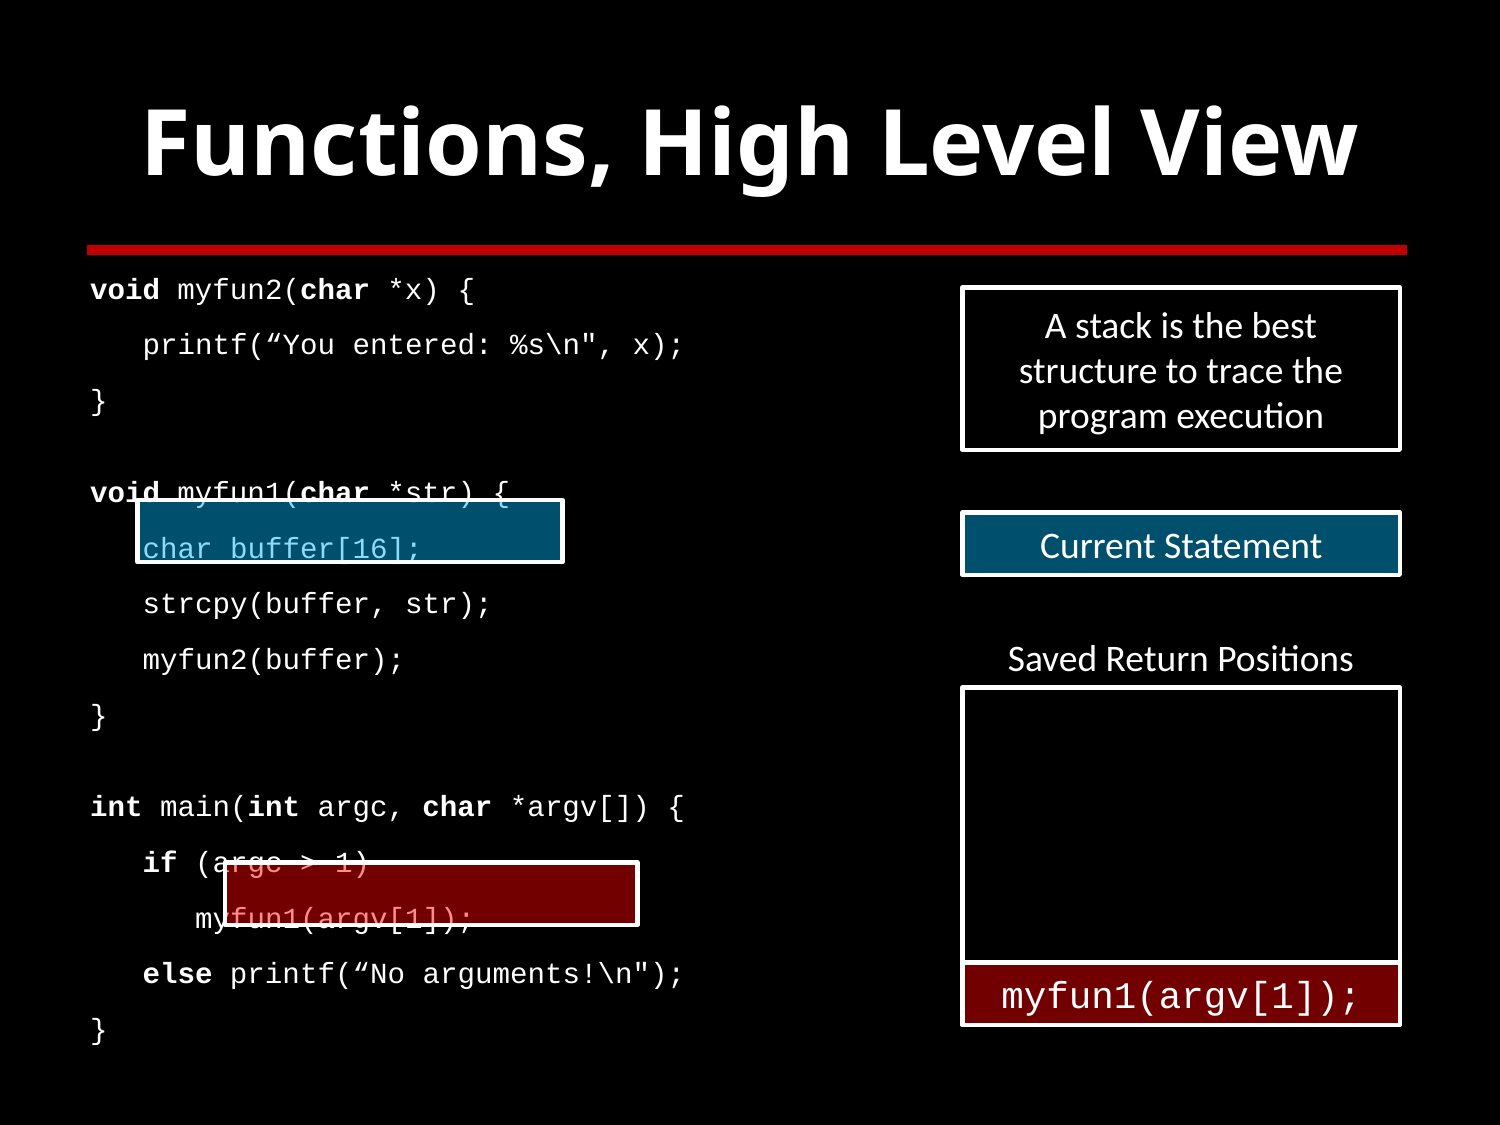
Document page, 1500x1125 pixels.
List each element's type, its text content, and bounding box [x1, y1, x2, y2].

title Functions, High Level View [75, 45, 1425, 233]
text_box A stack is the best structure to trace the program execution [962, 287, 1400, 450]
text_box [225, 862, 638, 925]
text_box myfun1(argv[1]); [962, 962, 1400, 1025]
text_box [962, 688, 1400, 962]
list void myfun2(char *x) { printf(“You entered: %s\n", x); } void myfun1(char *str) { char buffer[16]; strcpy(buffer, str); myfun2(buffer); } int main(int argc, char *argv[]) { if (argc > 1) myfun1(argv[1]); else printf(“No arguments!\n"); } [75, 262, 1425, 1063]
text_box Current Statement [962, 512, 1400, 575]
text_box [137, 499, 563, 563]
text_box Saved Return Positions [962, 624, 1400, 688]
